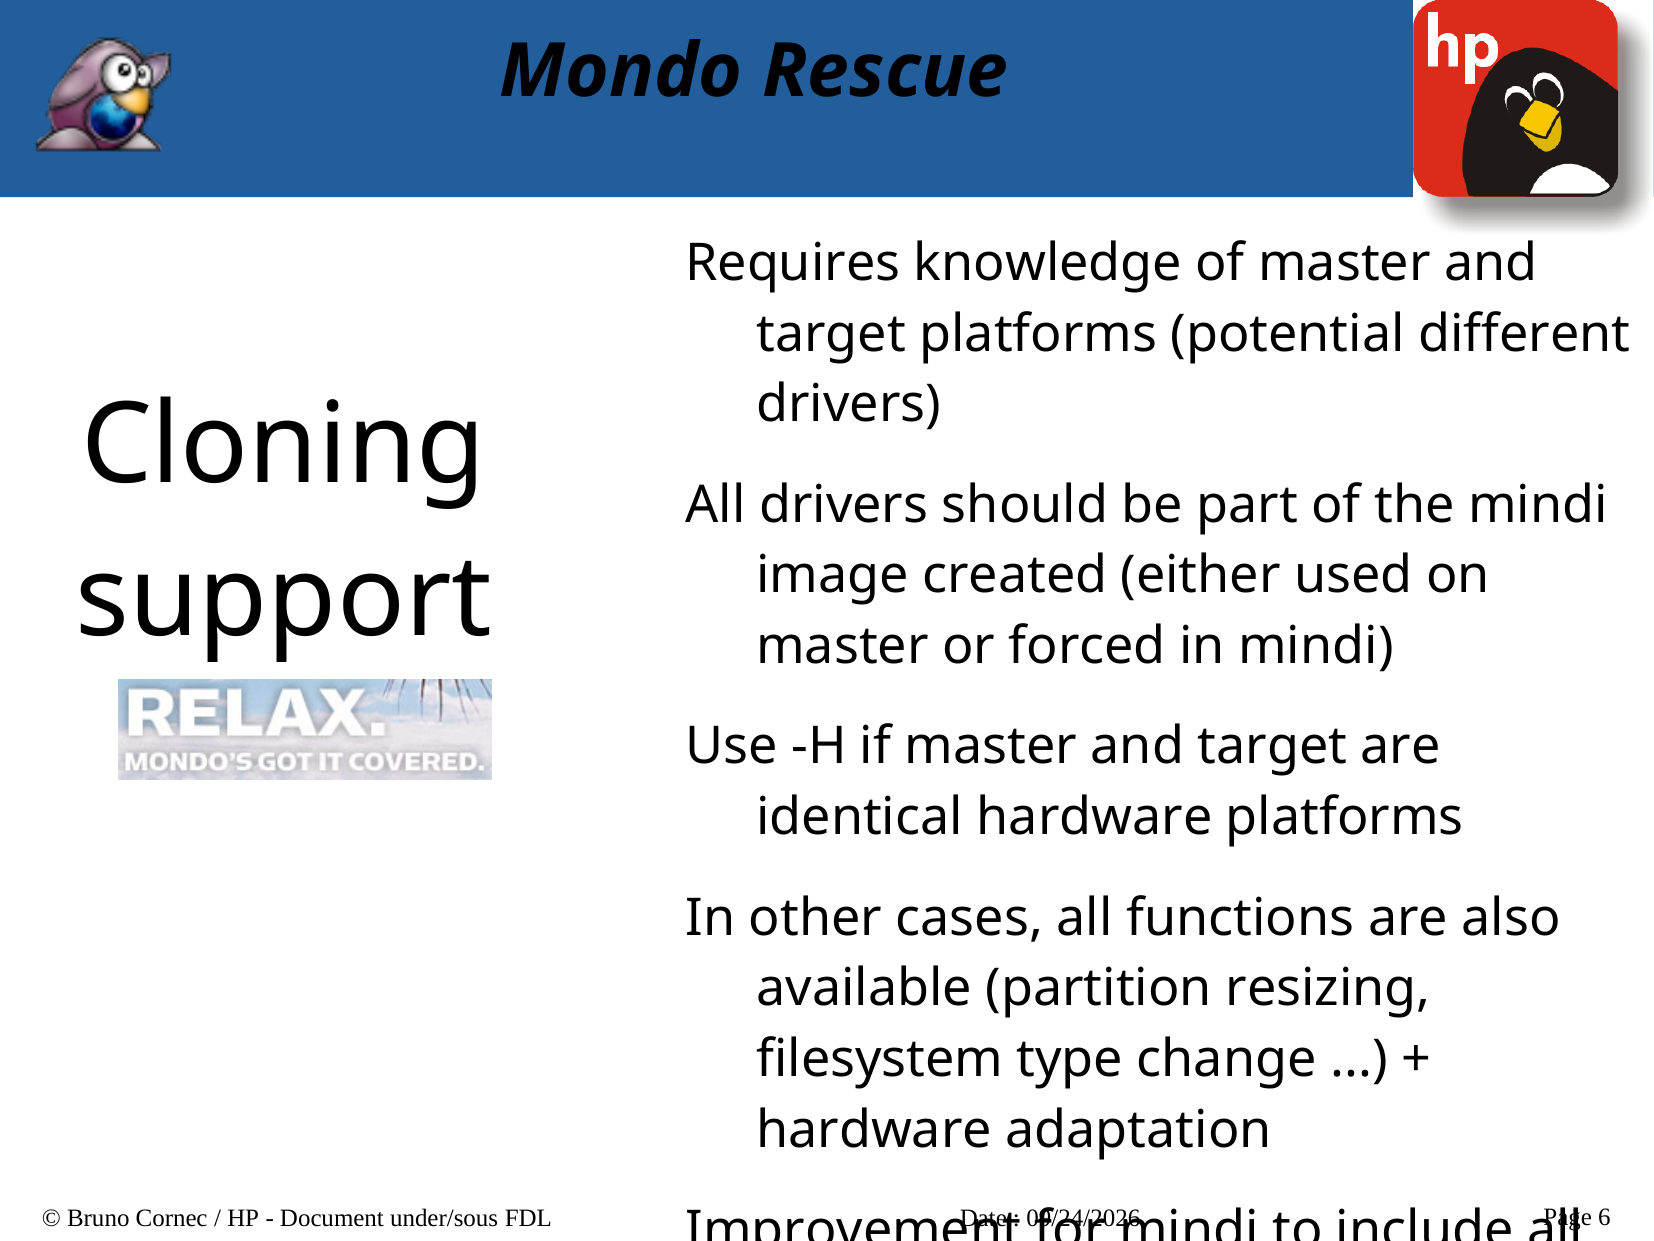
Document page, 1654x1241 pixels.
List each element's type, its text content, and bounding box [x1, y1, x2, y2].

picture [118, 679, 492, 780]
list Requires knowledge of master and target platforms (potential different drivers) All drivers should be part of the mindi image created (either used on master or forced in mindi) Use -H if master and target are identical hardware platforms In other cases, all functions are also available (partition resizing, filesystem type change ...) + hardware adaptation Improvement for mindi to include all drivers - TBC [673, 224, 1654, 1190]
text_box Cloning support [75, 361, 571, 641]
picture [0, 0, 211, 199]
picture [1413, 0, 1654, 224]
